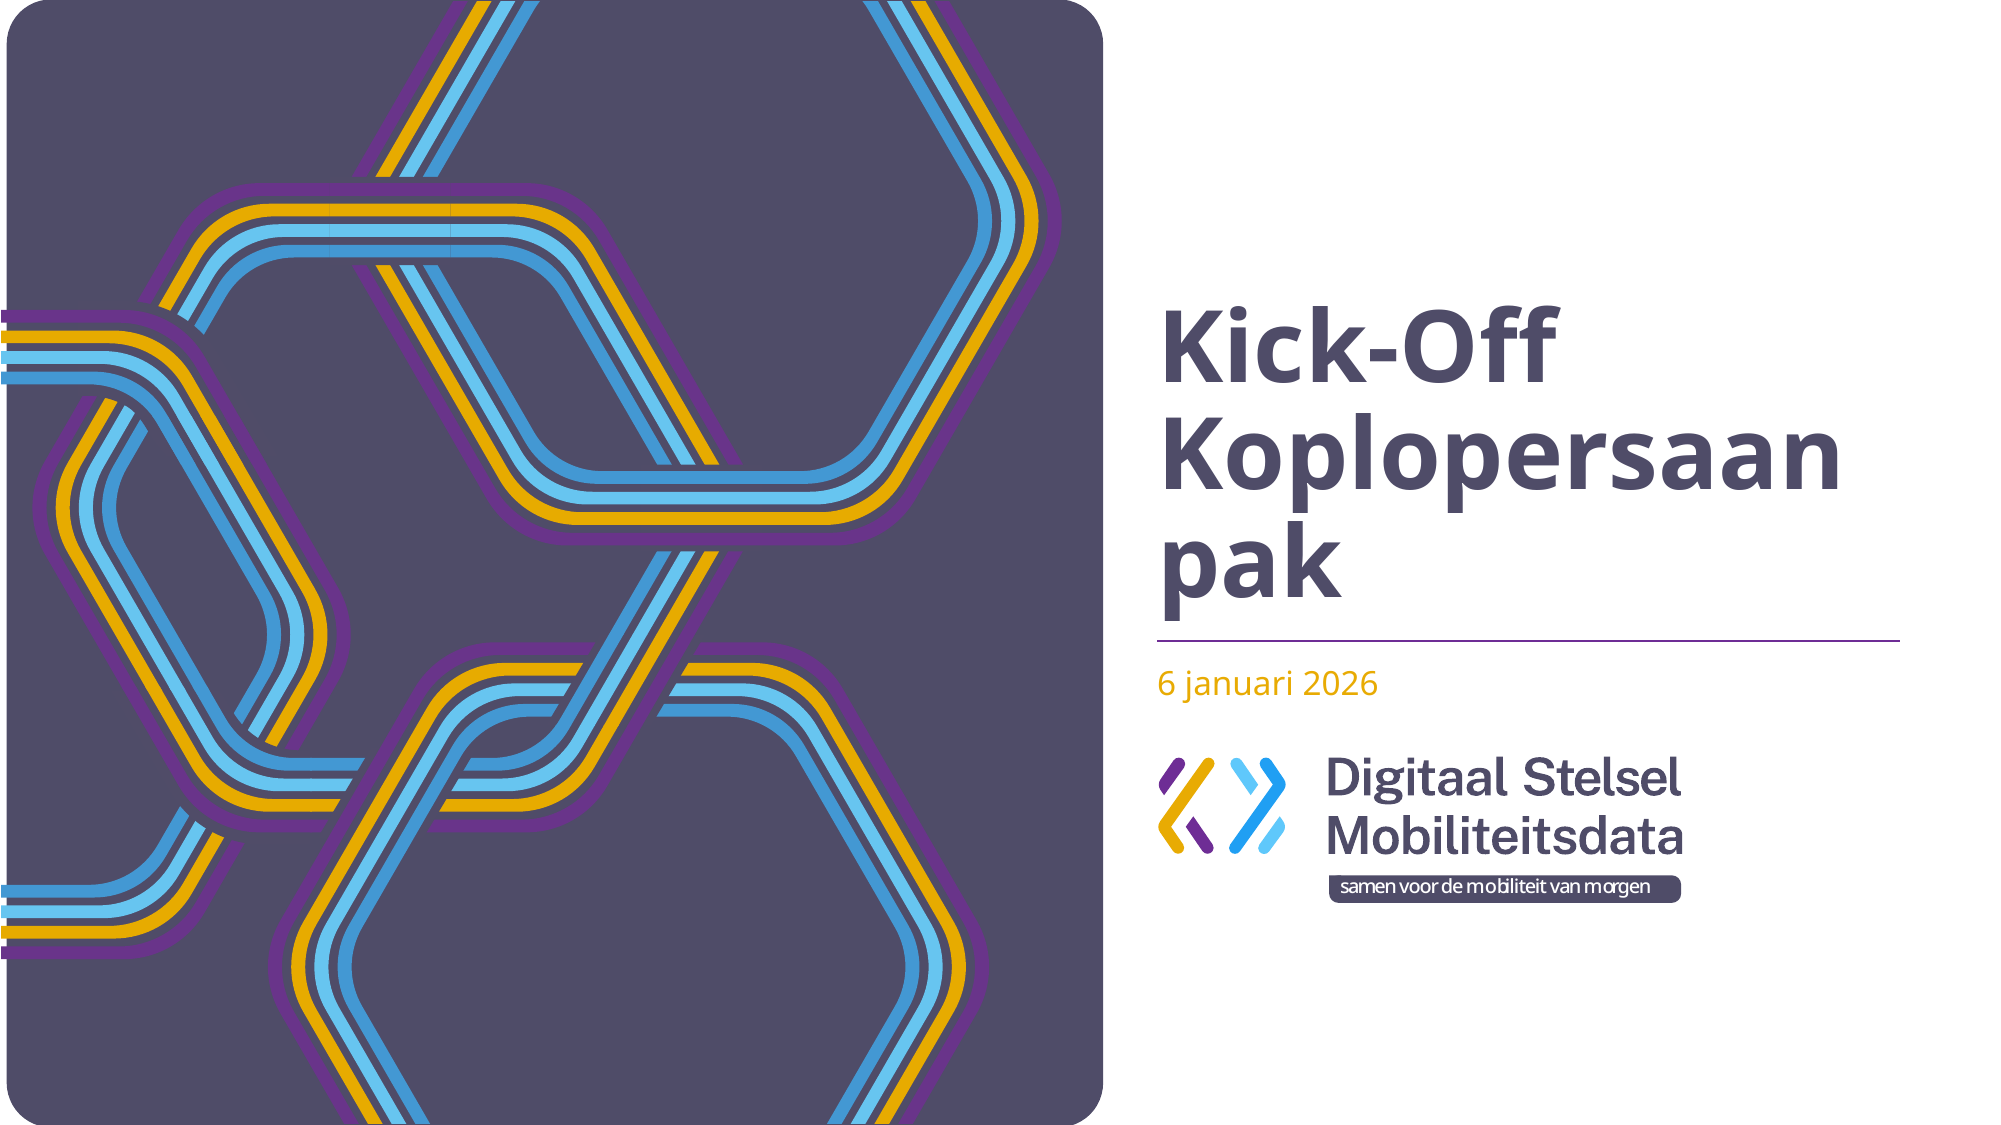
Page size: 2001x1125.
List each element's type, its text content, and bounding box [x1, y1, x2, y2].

title Kick-Off Koplopersaanpak [1157, 196, 1900, 620]
text_box 6 januari 2026 [1157, 659, 1900, 705]
